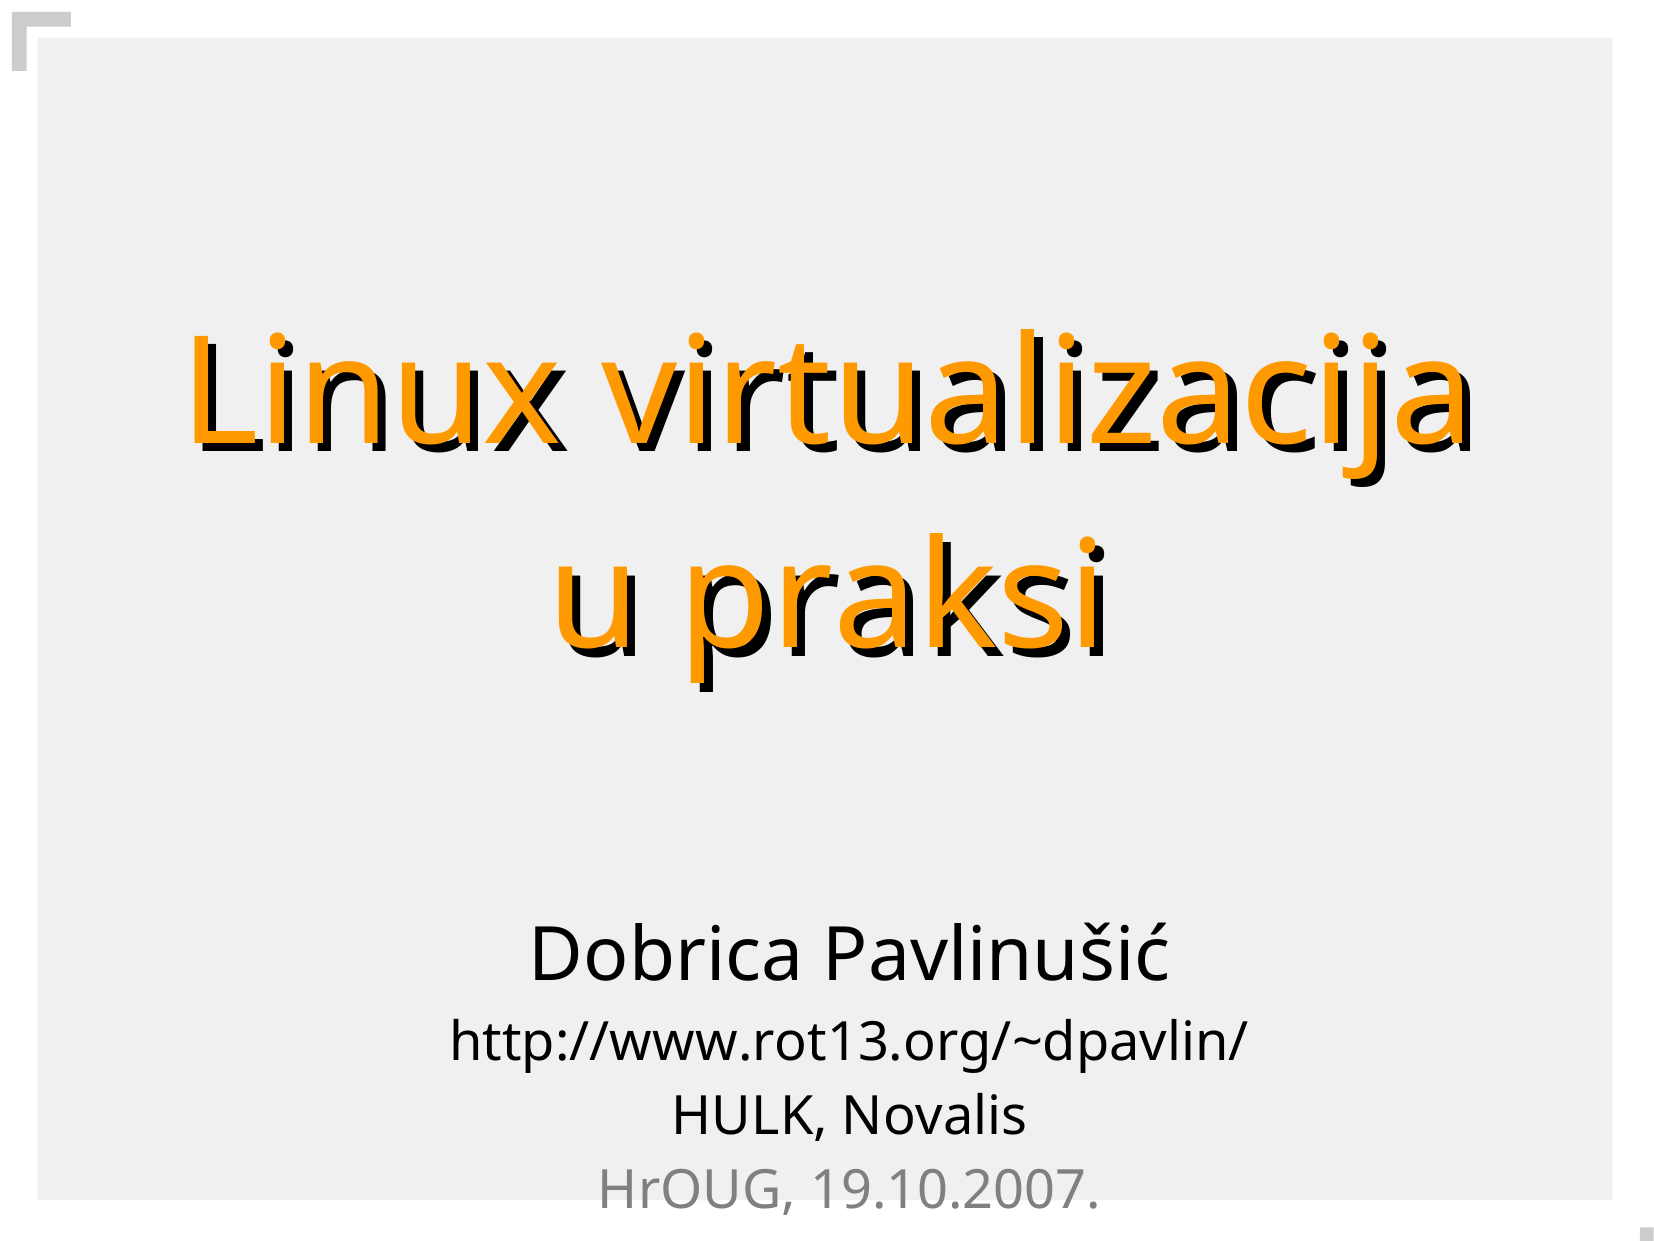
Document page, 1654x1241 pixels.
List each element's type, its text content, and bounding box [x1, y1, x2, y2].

list Dobrica Pavlinušić http://www.rot13.org/~dpavlin/ HULK, Novalis HrOUG, 19.10.2007. [121, 900, 1561, 1164]
title Linux virtualizacija u praksi [121, 75, 1534, 900]
